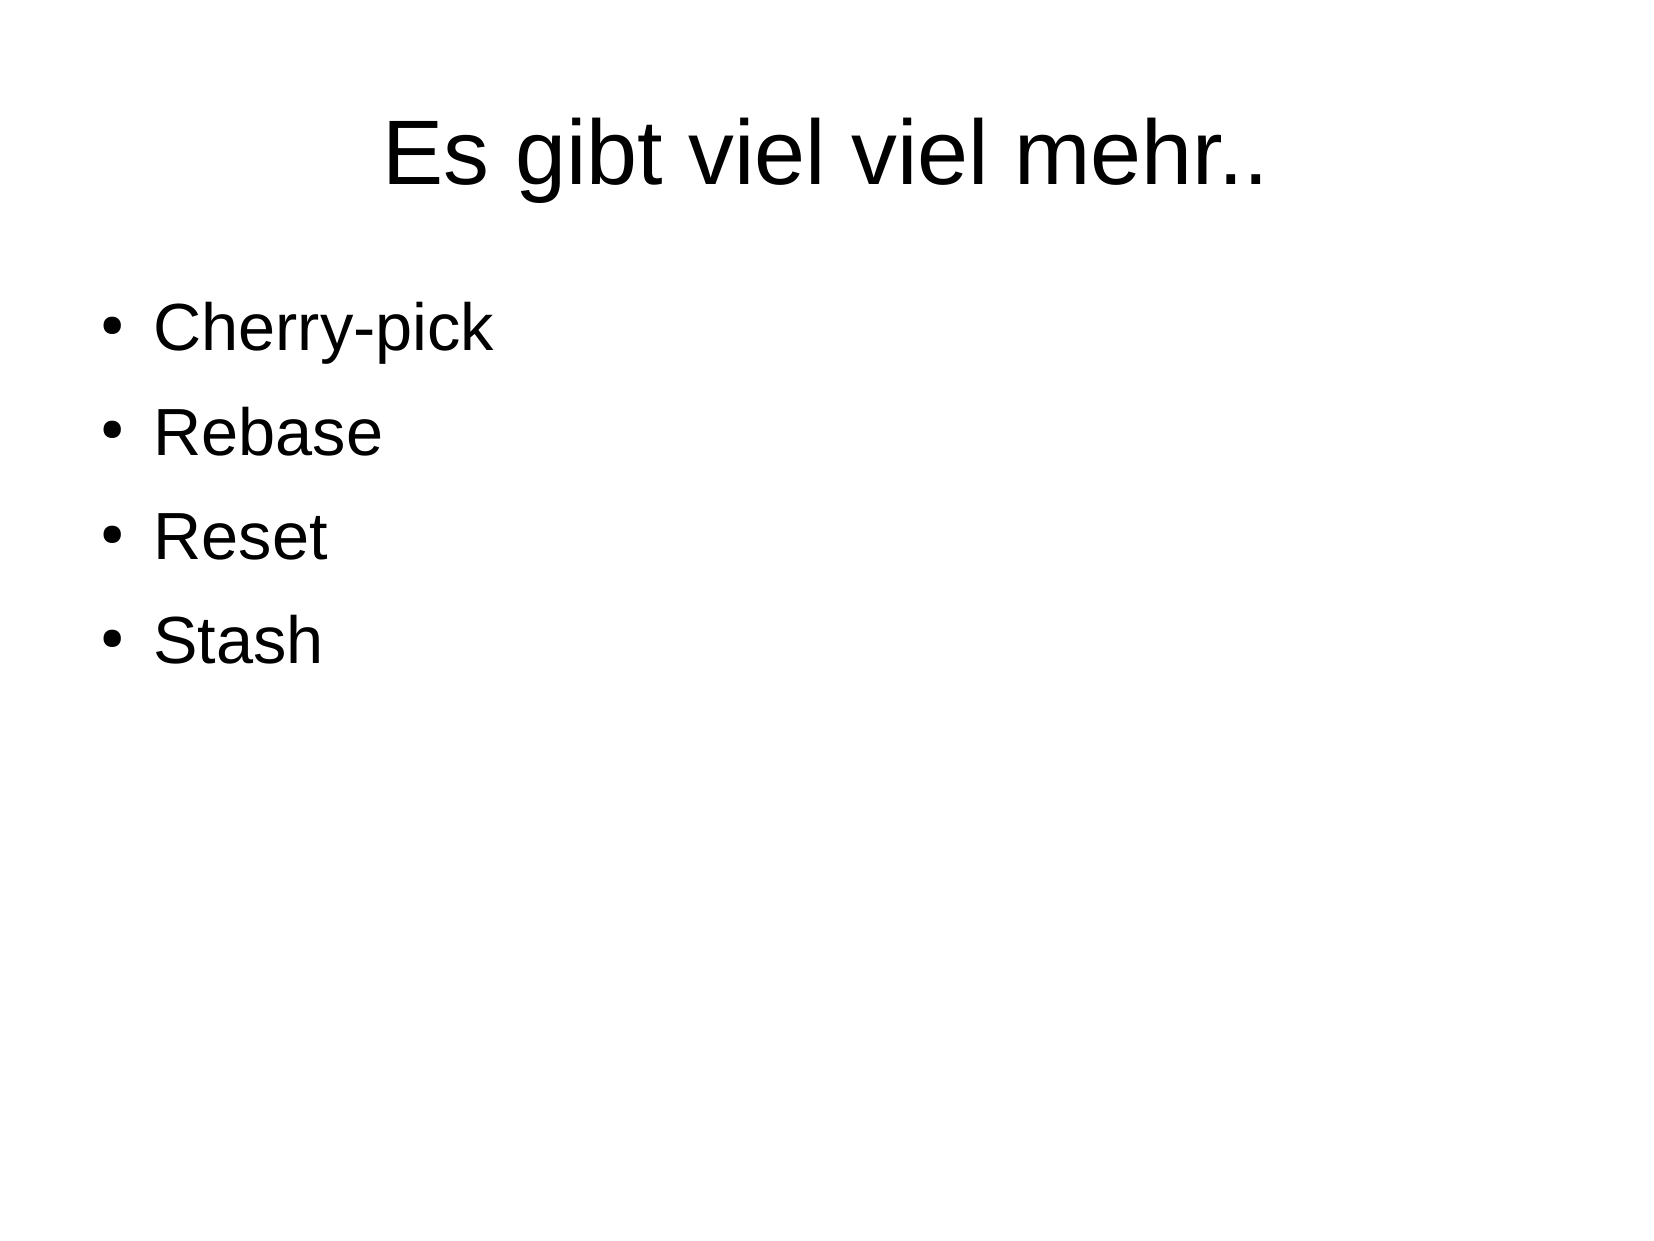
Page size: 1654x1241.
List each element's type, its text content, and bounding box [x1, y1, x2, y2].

title Es gibt viel viel mehr.. [82, 49, 1571, 257]
list Cherry-pick Rebase Reset Stash [82, 290, 1571, 1109]
